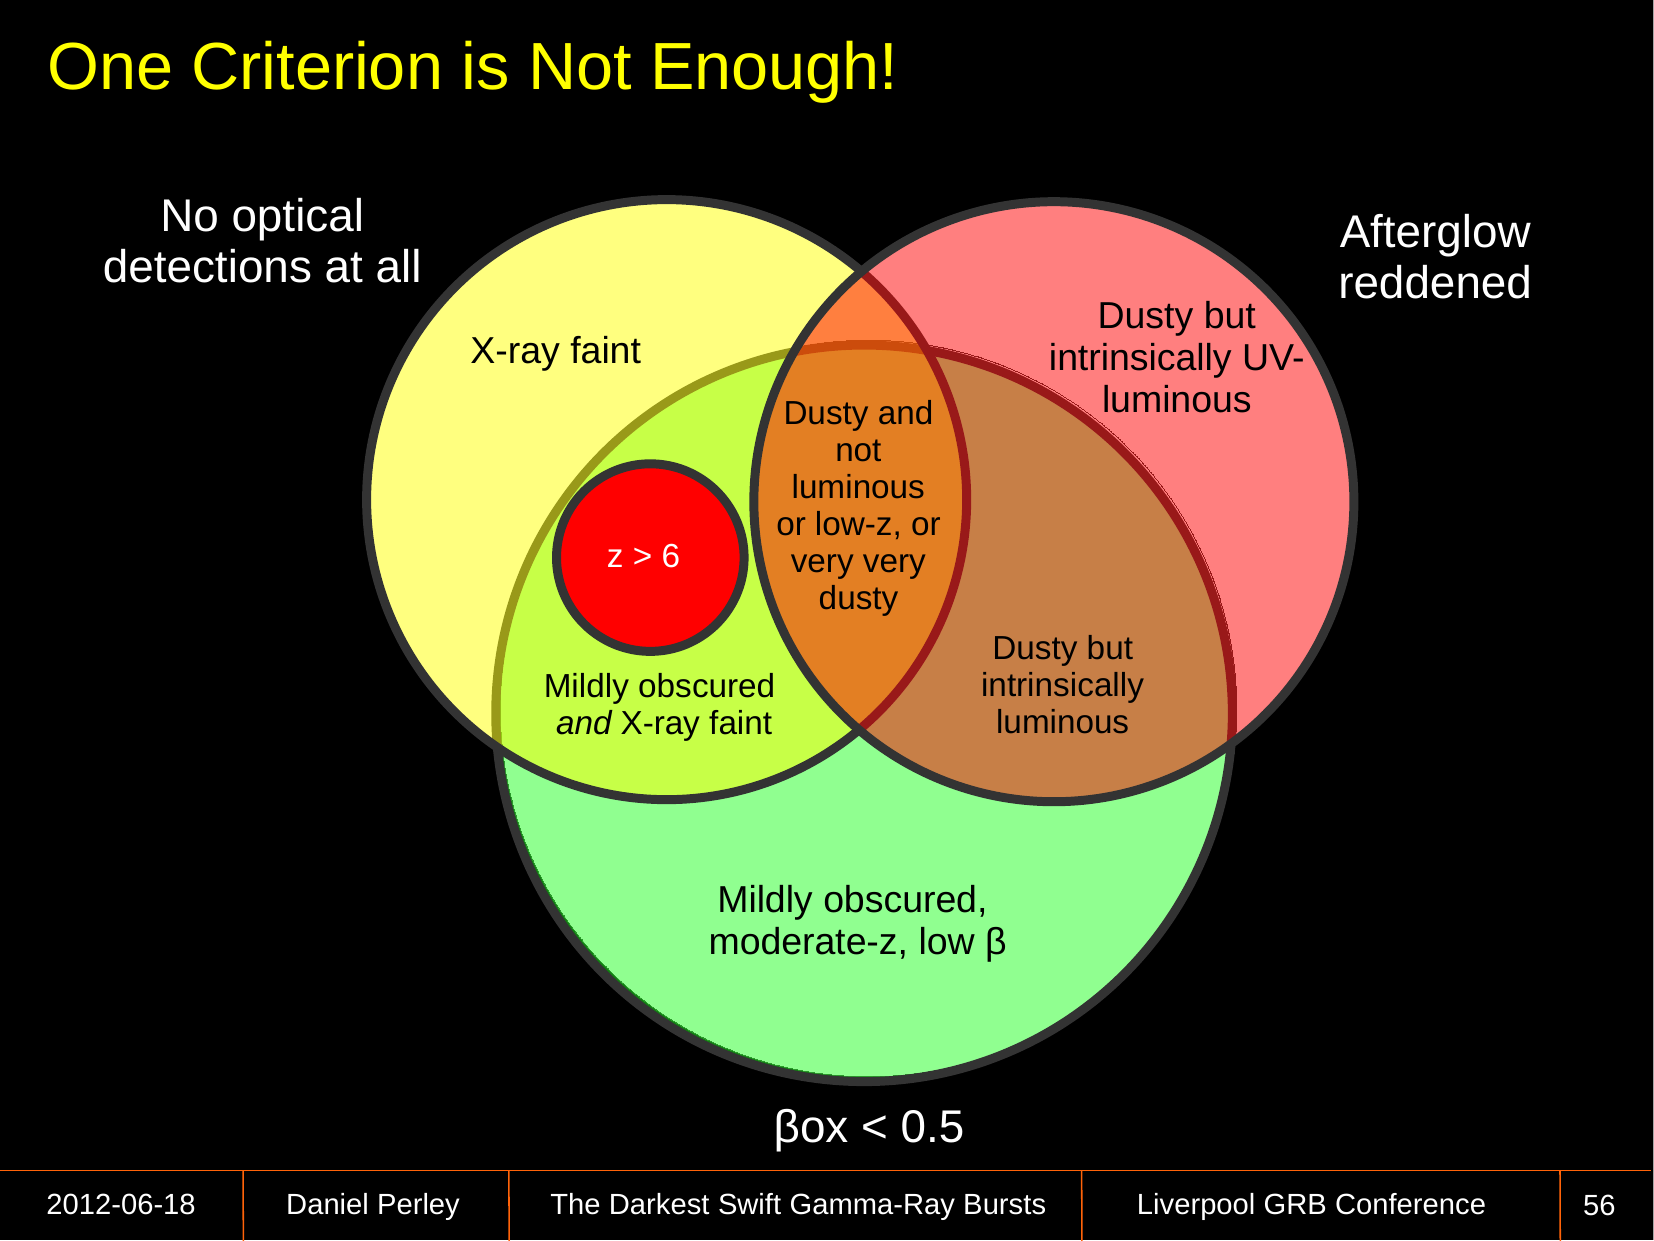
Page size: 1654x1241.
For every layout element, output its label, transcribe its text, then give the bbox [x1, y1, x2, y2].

text_box [366, 199, 1356, 1082]
text_box Afterglow reddened [1266, 193, 1604, 338]
text_box βox < 0.5 [700, 1088, 1038, 1165]
title One Criterion is Not Enough! [47, 25, 1564, 107]
text_box Mildly obscured and X-ray faint [495, 655, 833, 764]
text_box No optical detections at all [75, 177, 451, 305]
text_box X-ray faint [424, 317, 687, 383]
text_box Dusty but intrinsically luminous [931, 617, 1195, 768]
text_box Dusty and not luminous or low-z, or very very dusty [755, 382, 962, 629]
text_box z > 6 [568, 525, 719, 606]
text_box Mildly obscured, moderate-z, low β [627, 866, 1088, 987]
text_box Dusty but intrinsically UV-luminous [1008, 282, 1346, 433]
